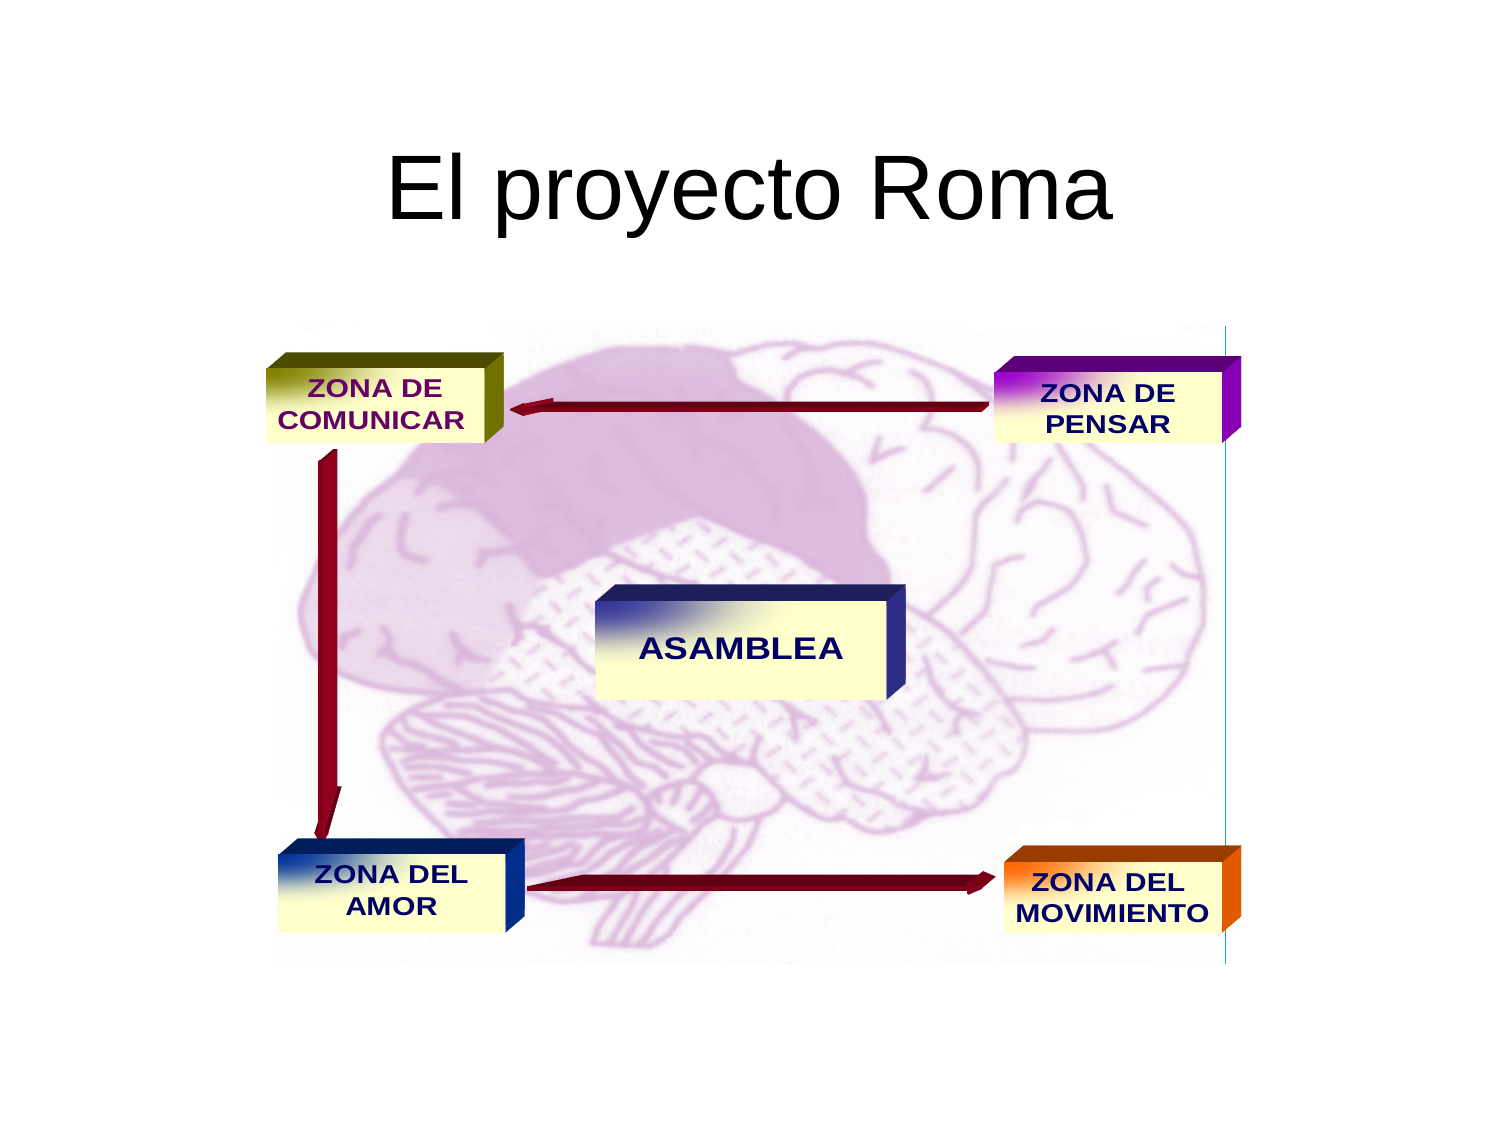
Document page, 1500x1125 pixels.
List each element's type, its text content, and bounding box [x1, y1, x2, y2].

picture [265, 326, 1243, 964]
title El proyecto Roma [75, 75, 1426, 301]
